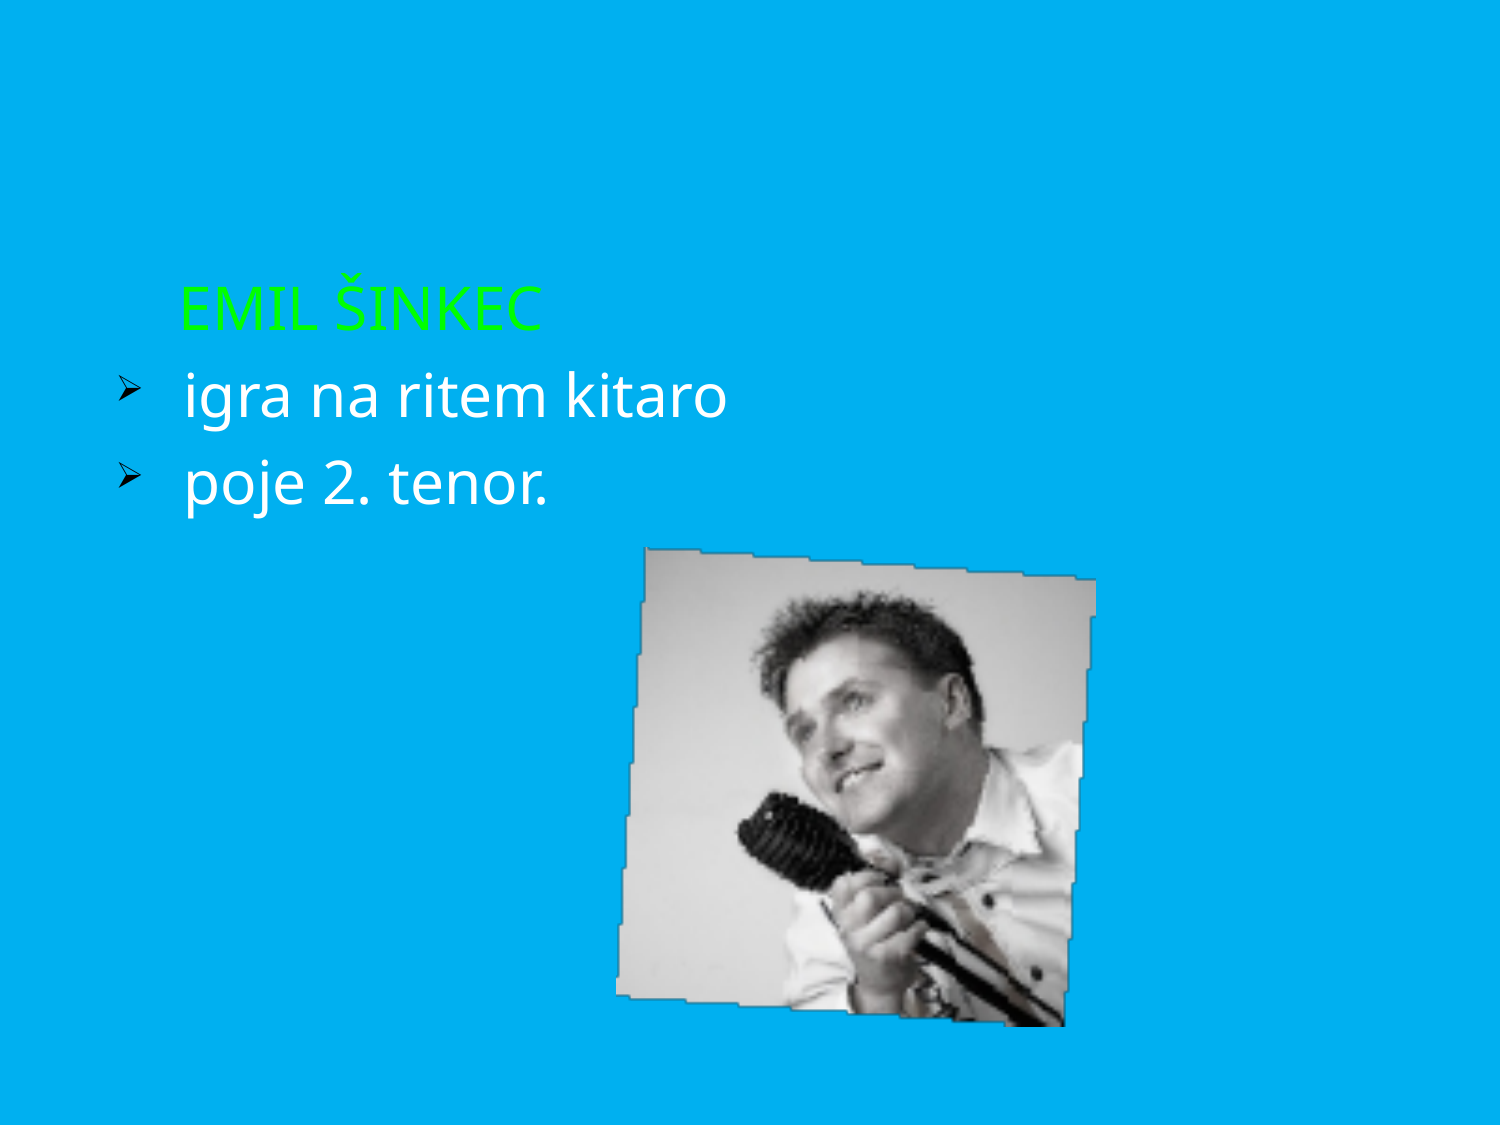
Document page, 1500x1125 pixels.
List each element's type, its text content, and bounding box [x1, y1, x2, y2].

picture [617, 548, 1095, 1026]
list EMIL ŠINKEC igra na ritem kitaro poje 2. tenor. [100, 262, 1438, 1000]
